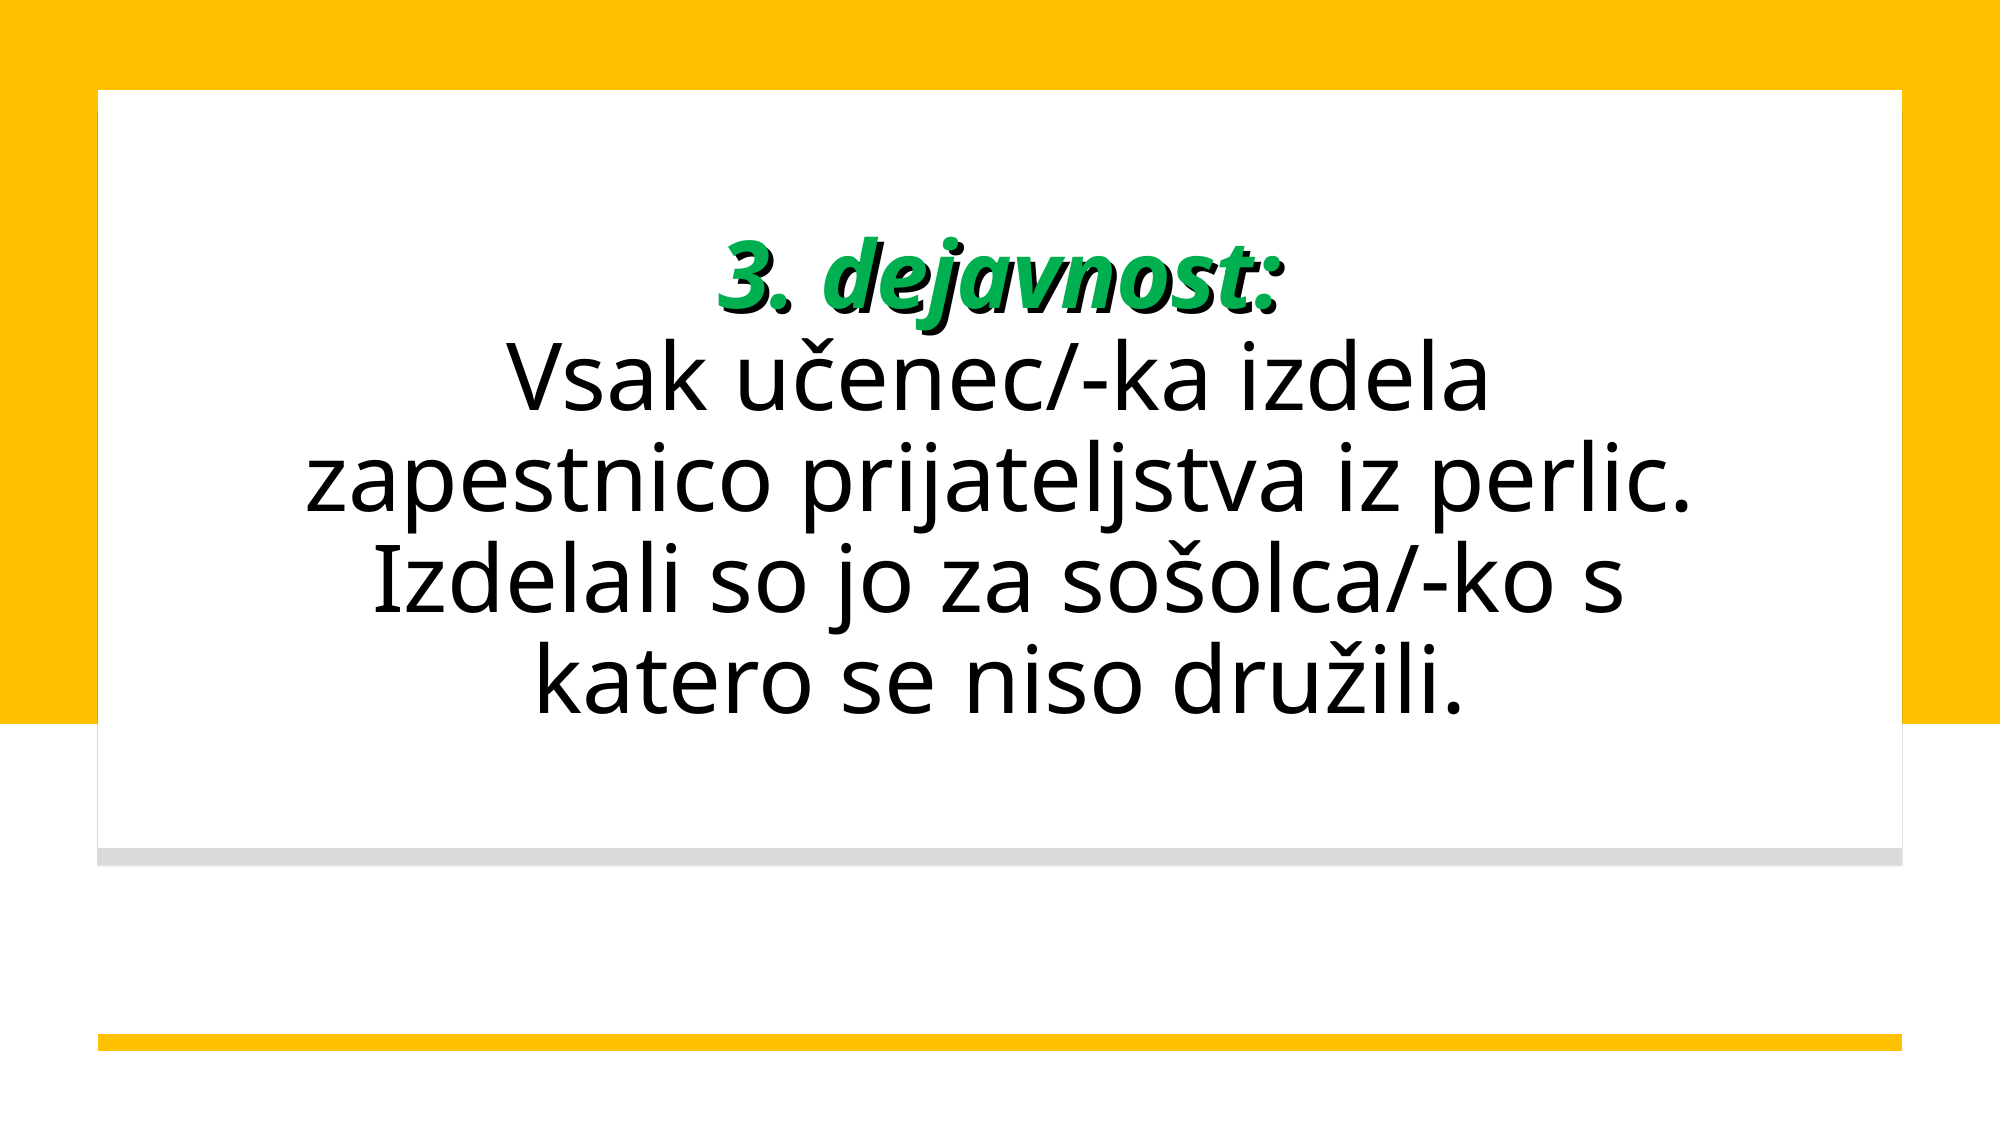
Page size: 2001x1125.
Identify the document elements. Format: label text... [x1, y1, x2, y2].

title 3. dejavnost: Vsak učenec/-ka izdela zapestnico prijateljstva iz perlic. Izdelali so jo za sošolca/-ko s katero se niso družili. [249, 212, 1750, 750]
text_box [0, 0, 2000, 1125]
